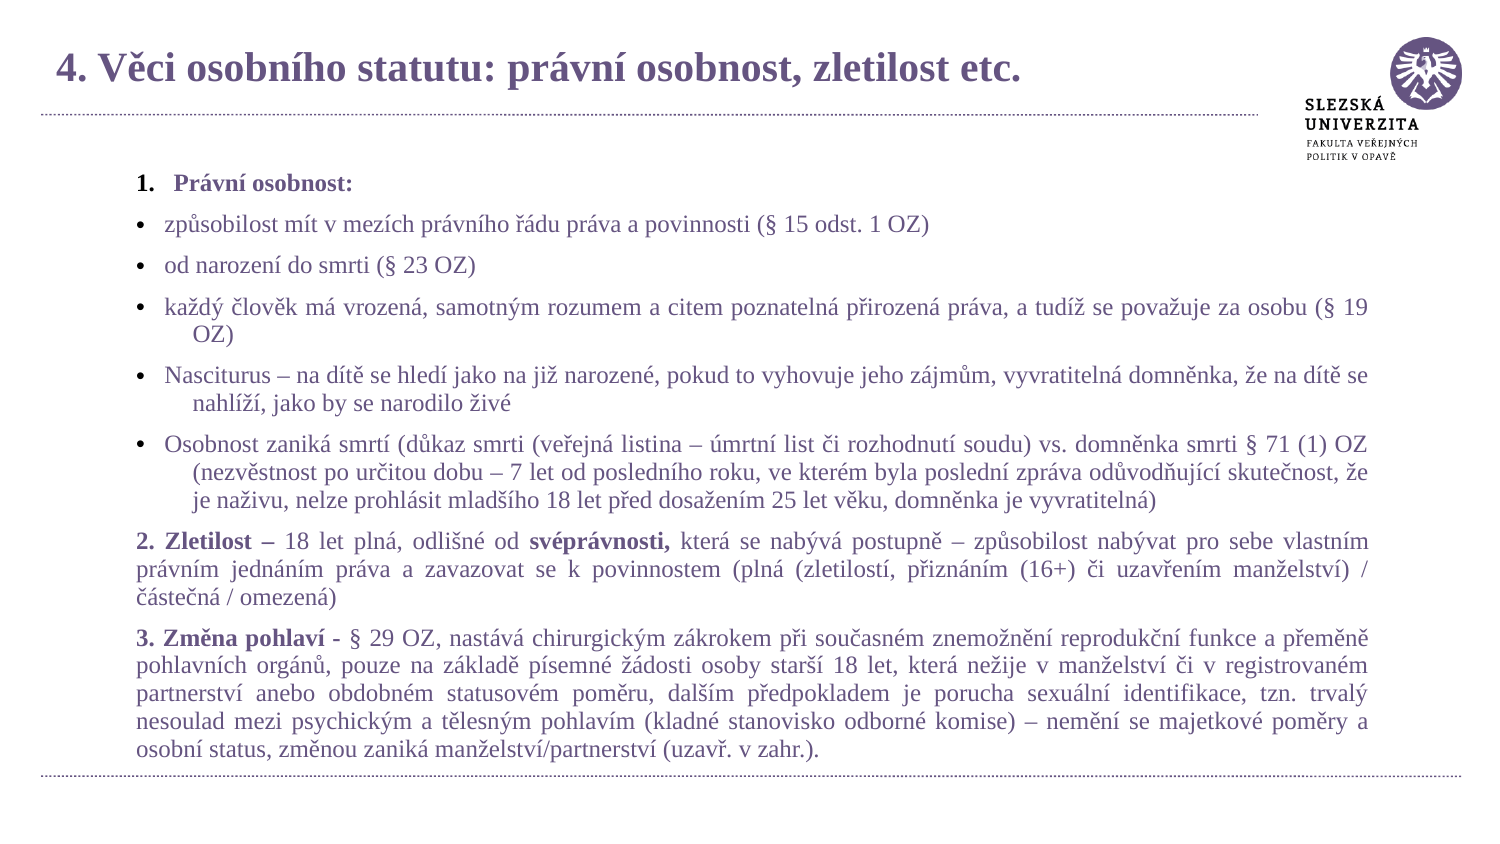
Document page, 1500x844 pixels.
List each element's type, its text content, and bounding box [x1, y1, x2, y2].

text_box Právní osobnost: způsobilost mít v mezích právního řádu práva a povinnosti (§ 15 odst. 1 OZ) od narození do smrti (§ 23 OZ) každý člověk má vrozená, samotným rozumem a citem poznatelná přirozená práva, a tudíž se považuje za osobu (§ 19 OZ) Nasciturus – na dítě se hledí jako na již narozené, pokud to vyhovuje jeho zájmům, vyvratitelná domněnka, že na dítě se nahlíží, jako by se narodilo živé Osobnost zaniká smrtí (důkaz smrti (veřejná listina – úmrtní list či rozhodnutí soudu) vs. domněnka smrti § 71 (1) OZ (nezvěstnost po určitou dobu – 7 let od posledního roku, ve kterém byla poslední zpráva odůvodňující skutečnost, že je naživu, nelze prohlásit mladšího 18 let před dosažením 25 let věku, domněnka je vyvratitelná) 2. Zletilost – 18 let plná, odlišné od svéprávnosti, která se nabývá postupně – způsobilost nabývat pro sebe vlastním právním jednáním práva a zavazovat se k povinnostem (plná (zletilostí, přiznáním (16+) či uzavřením manželství) / částečná / omezená) 3. Změna pohlaví - § 29 OZ, nastává chirurgickým zákrokem při současném znemožnění reprodukční funkce a přeměně pohlavních orgánů, pouze na základě písemné žádosti osoby starší 18 let, která nežije v manželství či v registrovaném partnerství anebo obdobném statusovém poměru, dalším předpokladem je porucha sexuální identifikace, tzn. trvalý nesoulad mezi psychickým a tělesným pohlavím (kladné stanovisko odborné komise) – nemění se majetkové poměry a osobní status, změnou zaniká manželství/partnerství (uzavř. v zahr.). [0, 161, 1385, 812]
title 4. Věci osobního statutu: právní osobnost, zletilost etc. [41, 32, 1220, 116]
